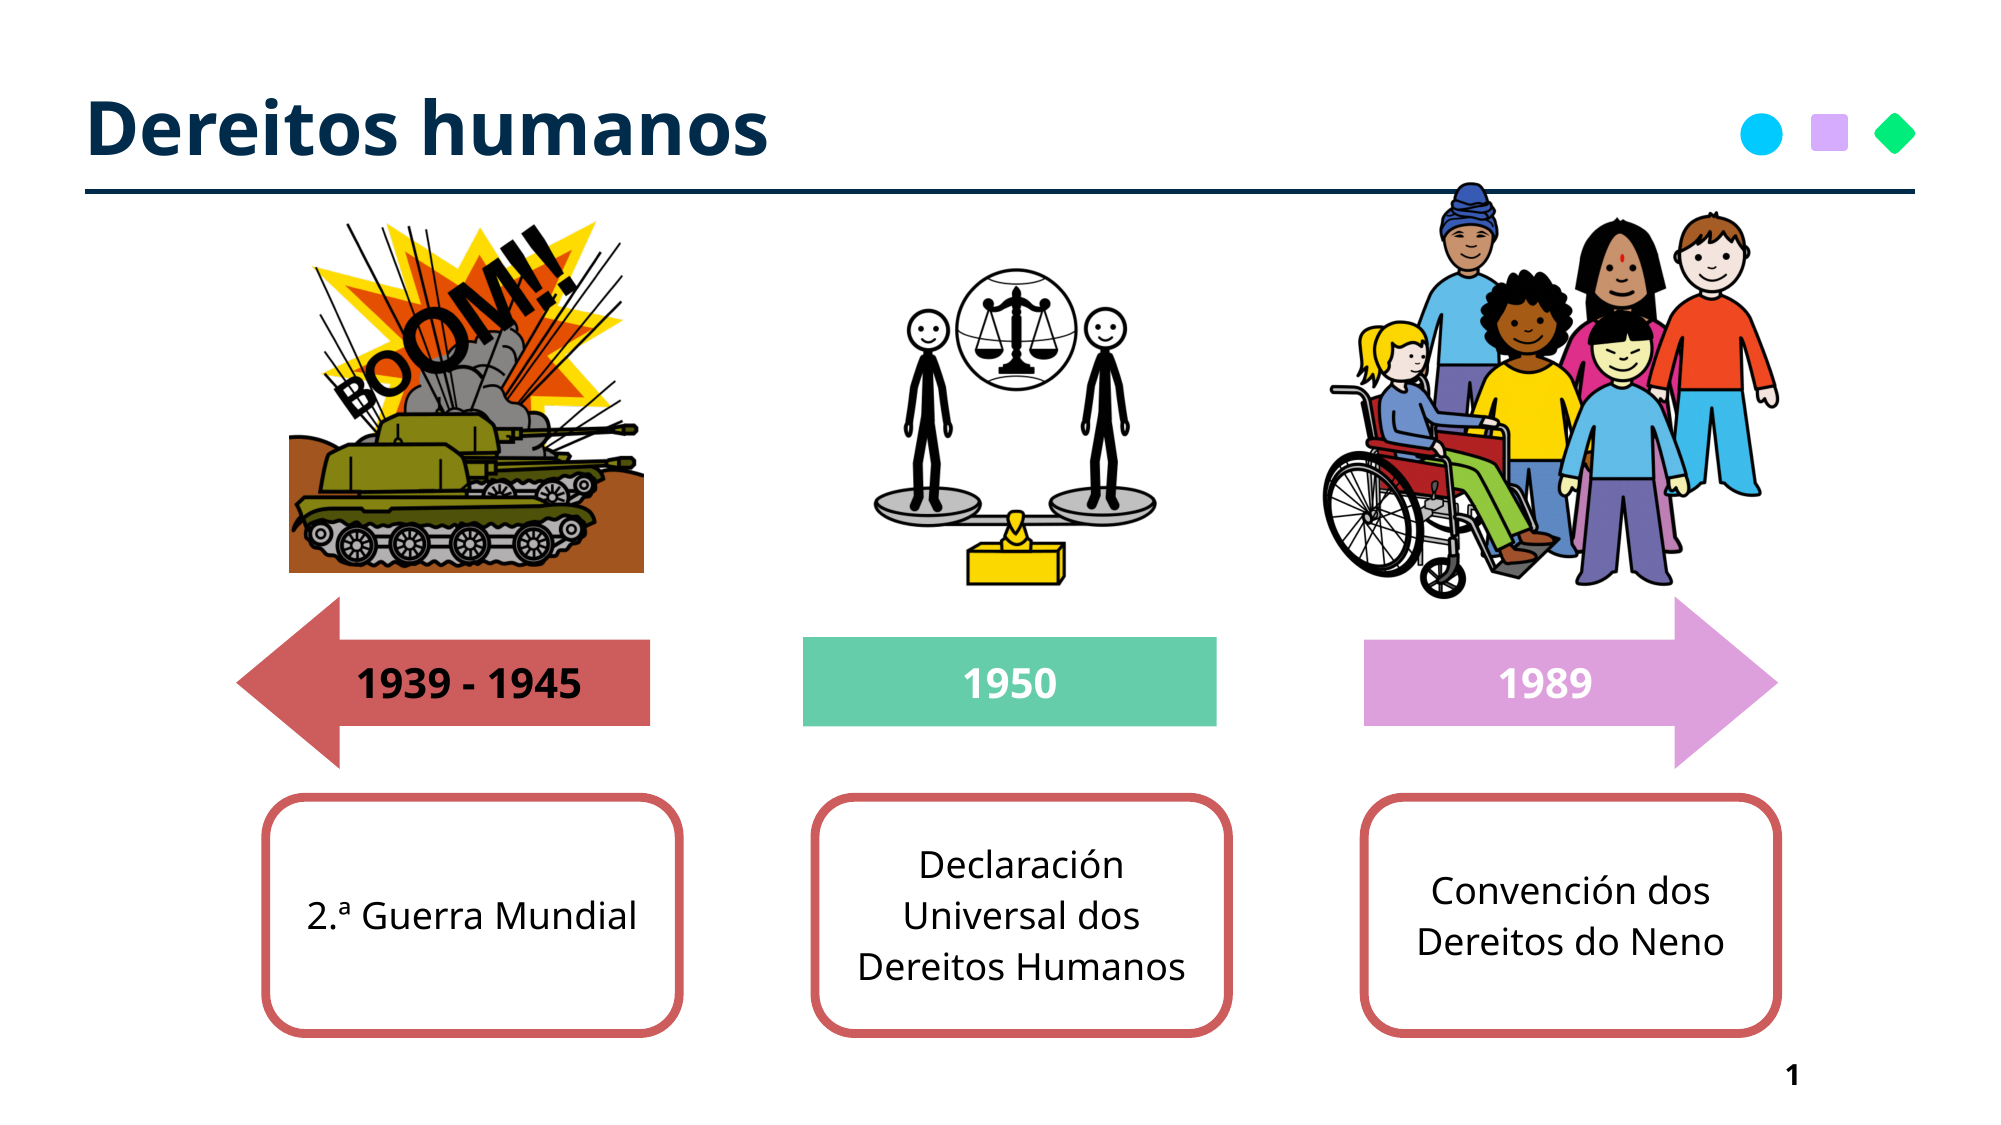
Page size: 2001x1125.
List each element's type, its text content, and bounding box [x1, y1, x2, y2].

text_box Declaración Universal dos Dereitos Humanos [814, 797, 1229, 1034]
picture [289, 218, 644, 573]
picture [1293, 177, 1861, 609]
title Dereitos humanos [84, 29, 1601, 178]
text_box Convención dos Dereitos do Neno [1364, 797, 1778, 1034]
text_box 1989 [1364, 596, 1779, 769]
text_box 1950 [803, 637, 1217, 727]
text_box 2.ª Guerra Mundial [265, 797, 680, 1034]
text_box 1939 - 1945 [236, 596, 651, 769]
picture [838, 247, 1193, 603]
